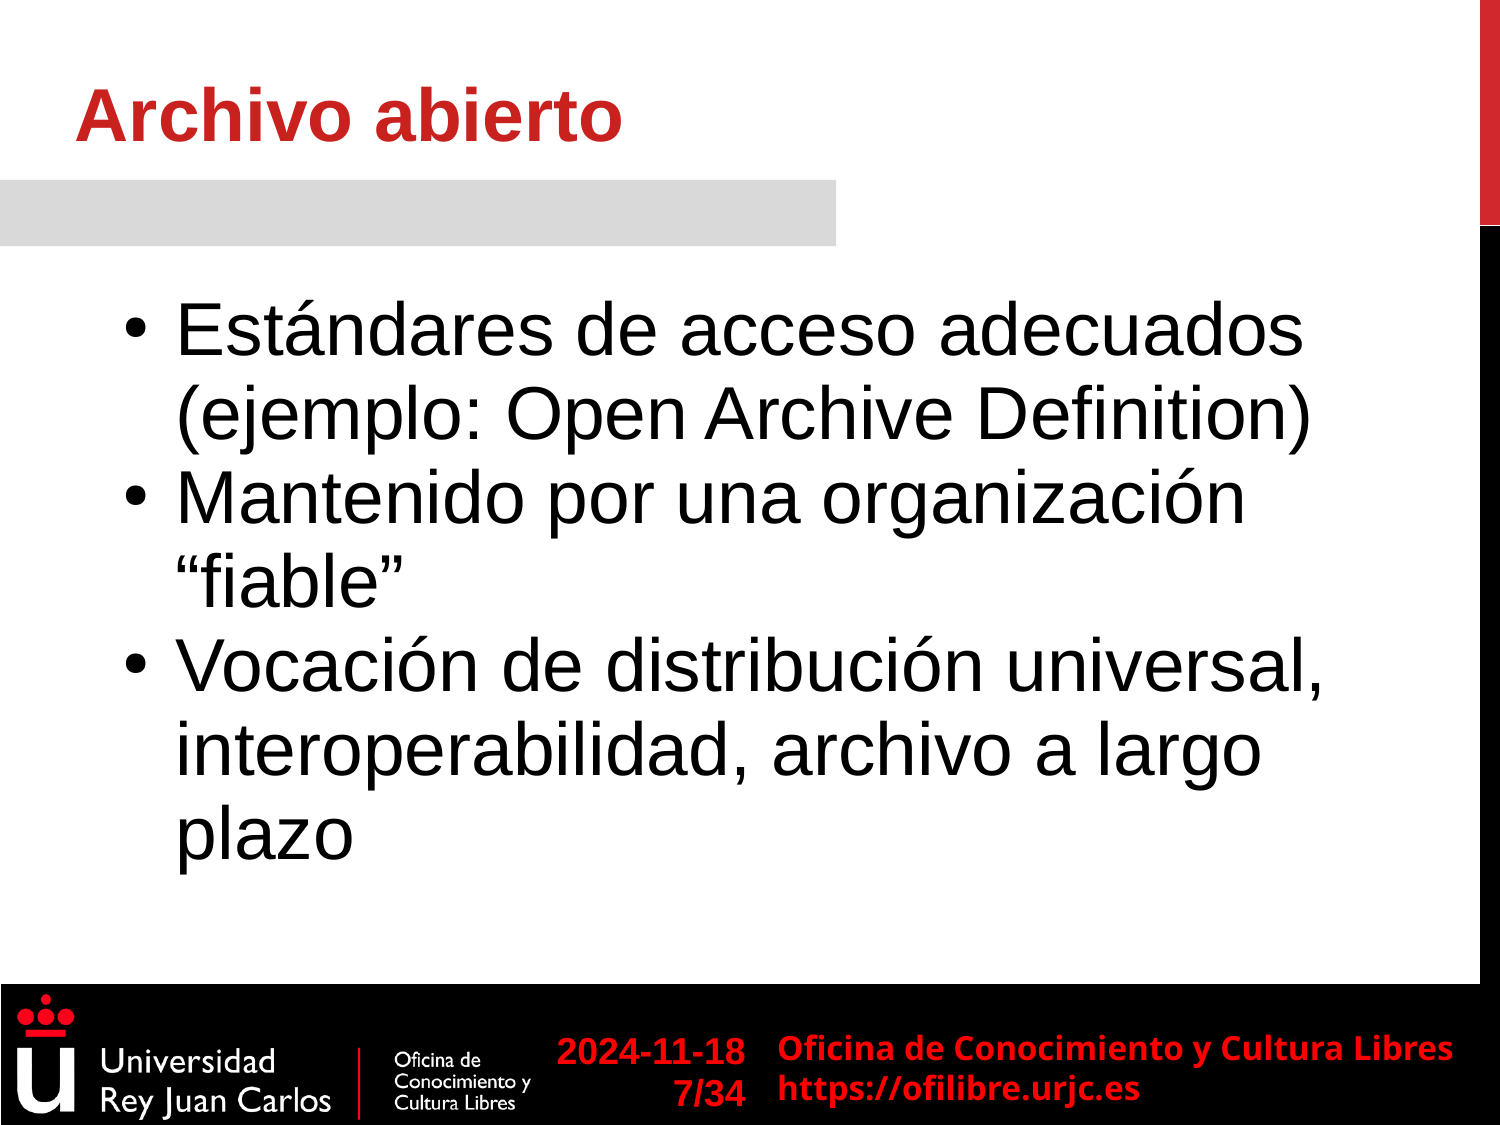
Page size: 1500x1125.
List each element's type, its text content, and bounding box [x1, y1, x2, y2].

text_box Archivo abierto [60, 66, 691, 249]
picture [17, 994, 531, 1120]
text_box Estándares de acceso adecuados (ejemplo: Open Archive Definition) Mantenido por una organización “fiable” Vocación de distribución universal, interoperabilidad, archivo a largo plazo [90, 280, 1381, 967]
title [75, 7, 1425, 196]
